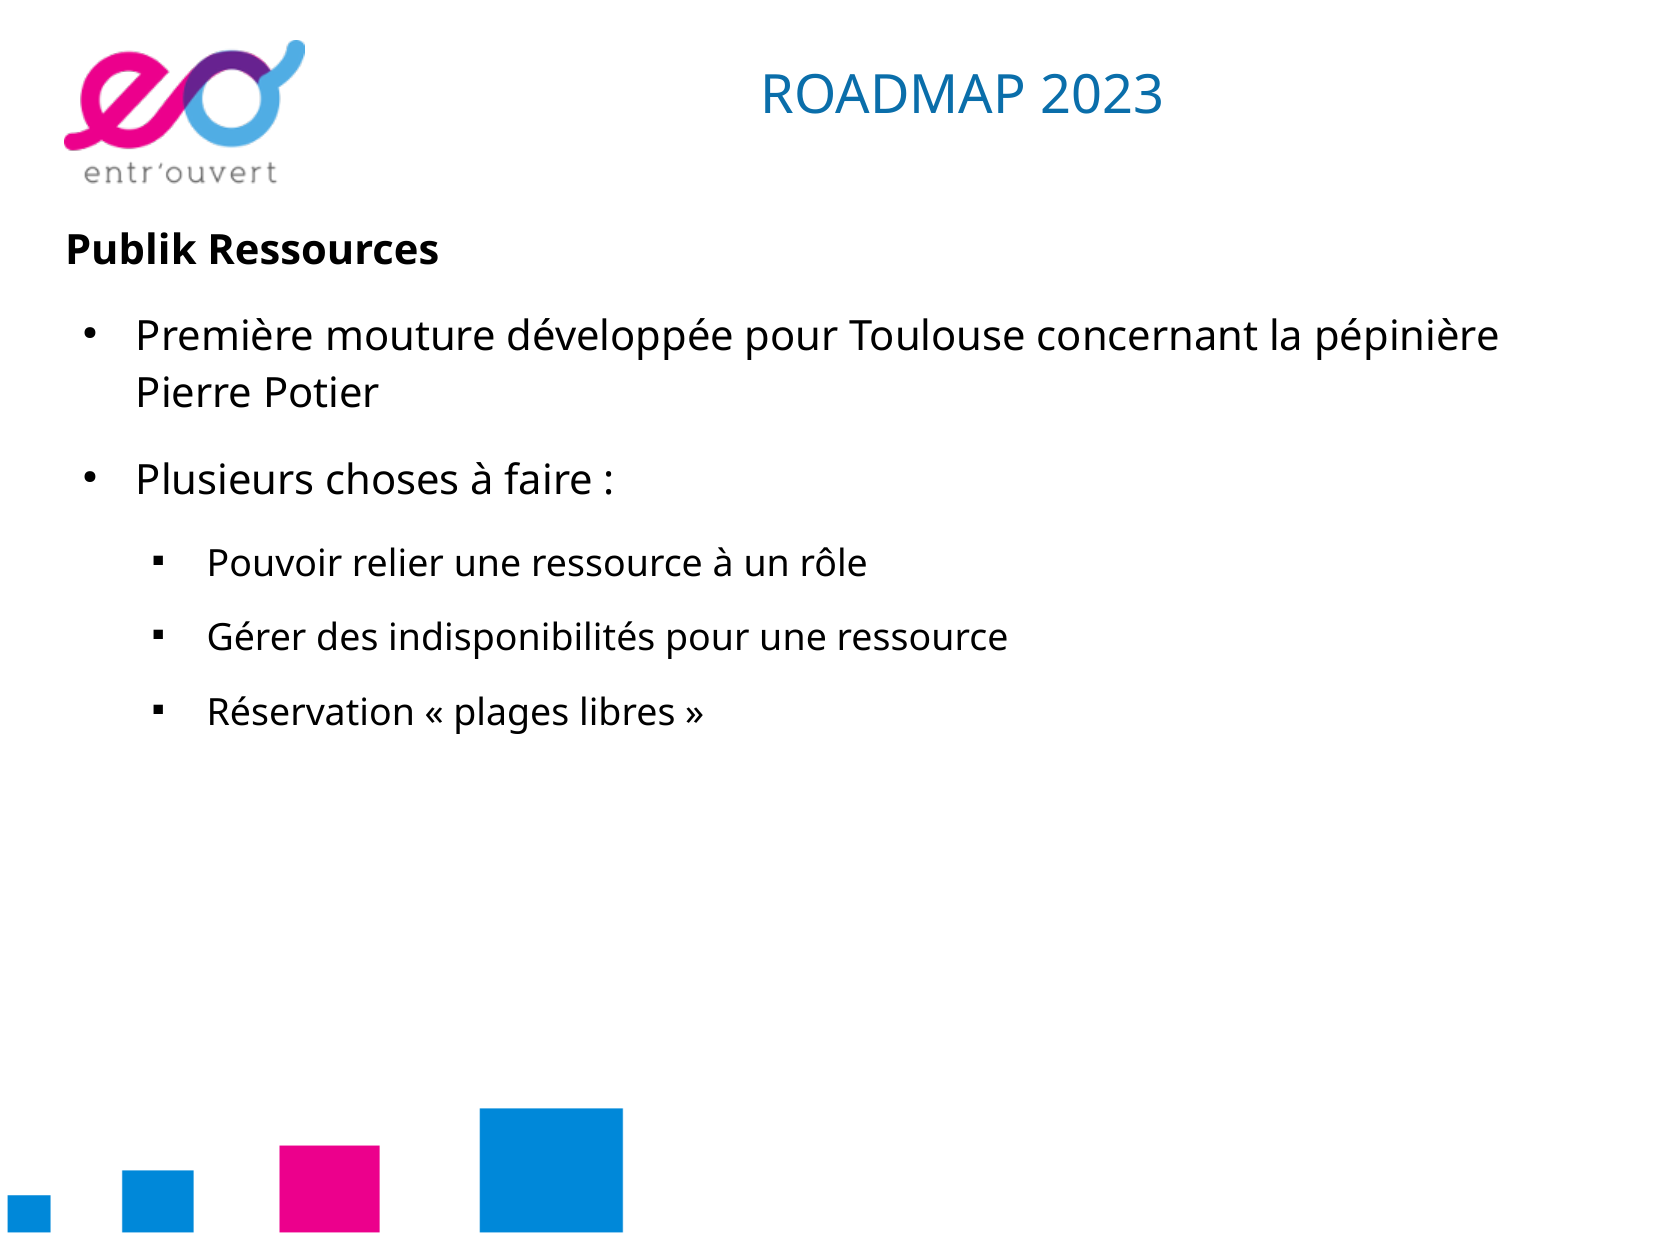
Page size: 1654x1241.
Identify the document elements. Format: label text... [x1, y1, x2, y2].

picture [5, 1106, 626, 1235]
list Publik Ressources Première mouture développée pour Toulouse concernant la pépinière Pierre Potier Plusieurs choses à faire : Pouvoir relier une ressource à un rôle Gérer des indisponibilités pour une ressource Réservation « plages libres » [65, 219, 1548, 325]
picture [64, 40, 305, 184]
title roadmap 2023 [354, 55, 1571, 263]
